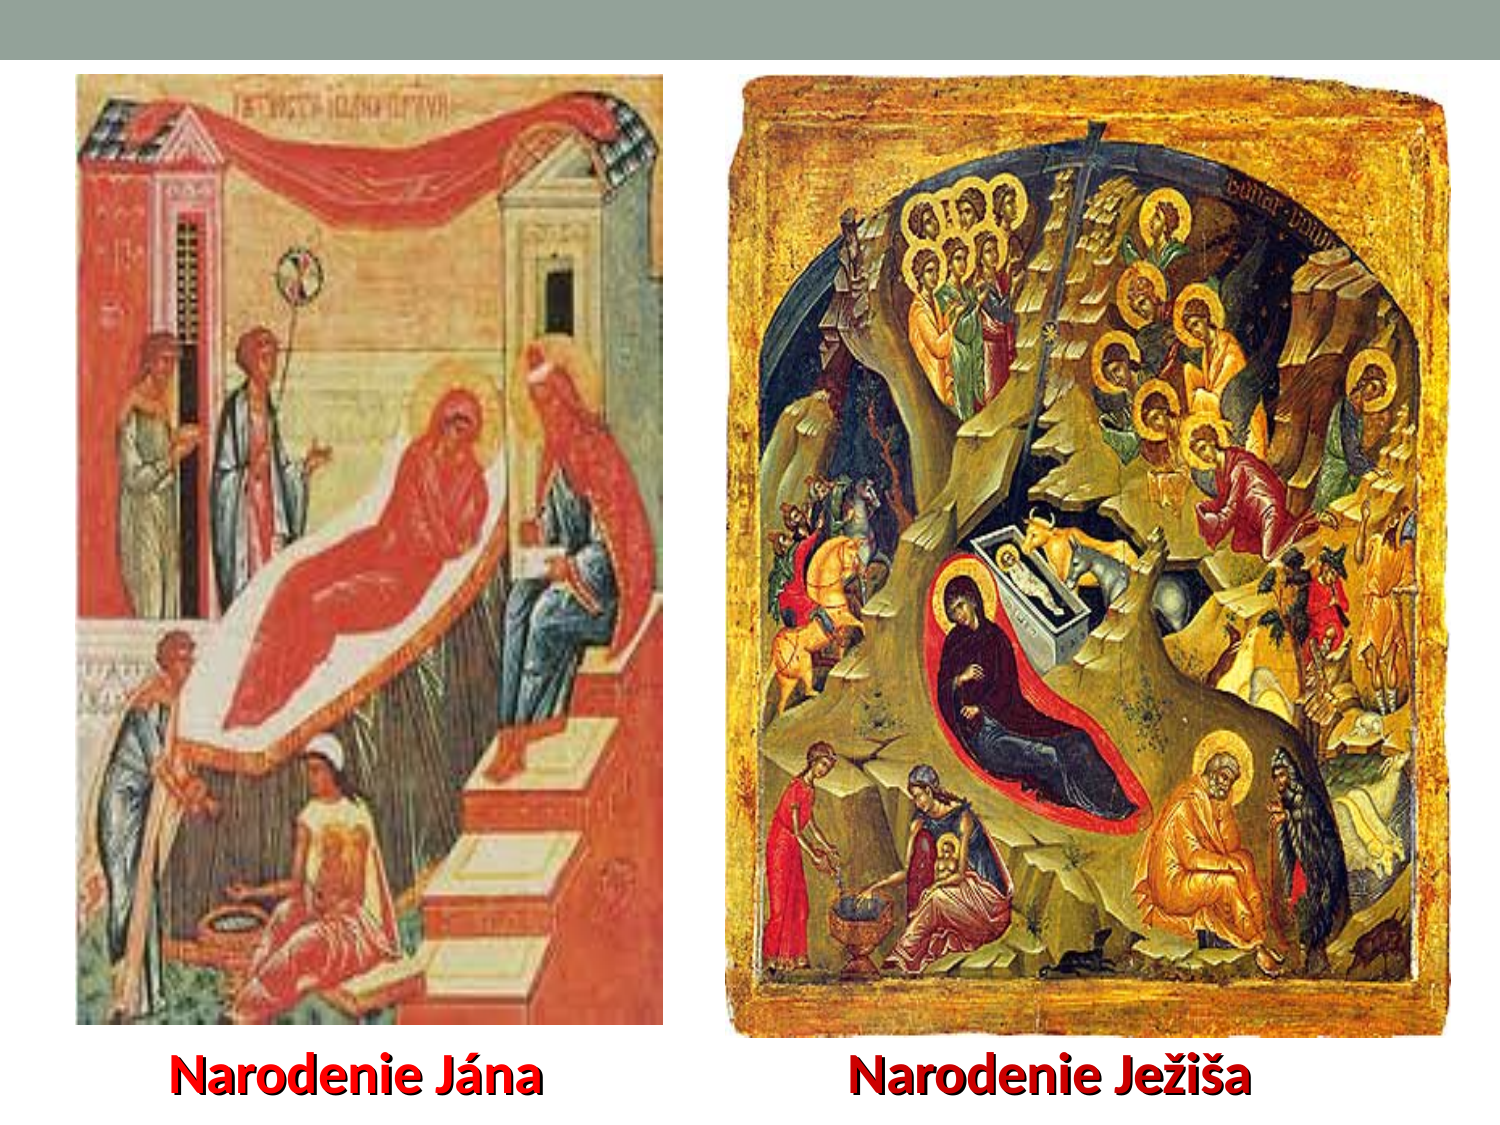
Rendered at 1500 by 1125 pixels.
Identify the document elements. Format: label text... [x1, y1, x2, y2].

picture [725, 75, 1451, 537]
text_box Narodenie Jána Narodenie Ježiša [88, 537, 1500, 1112]
picture [75, 75, 663, 1026]
